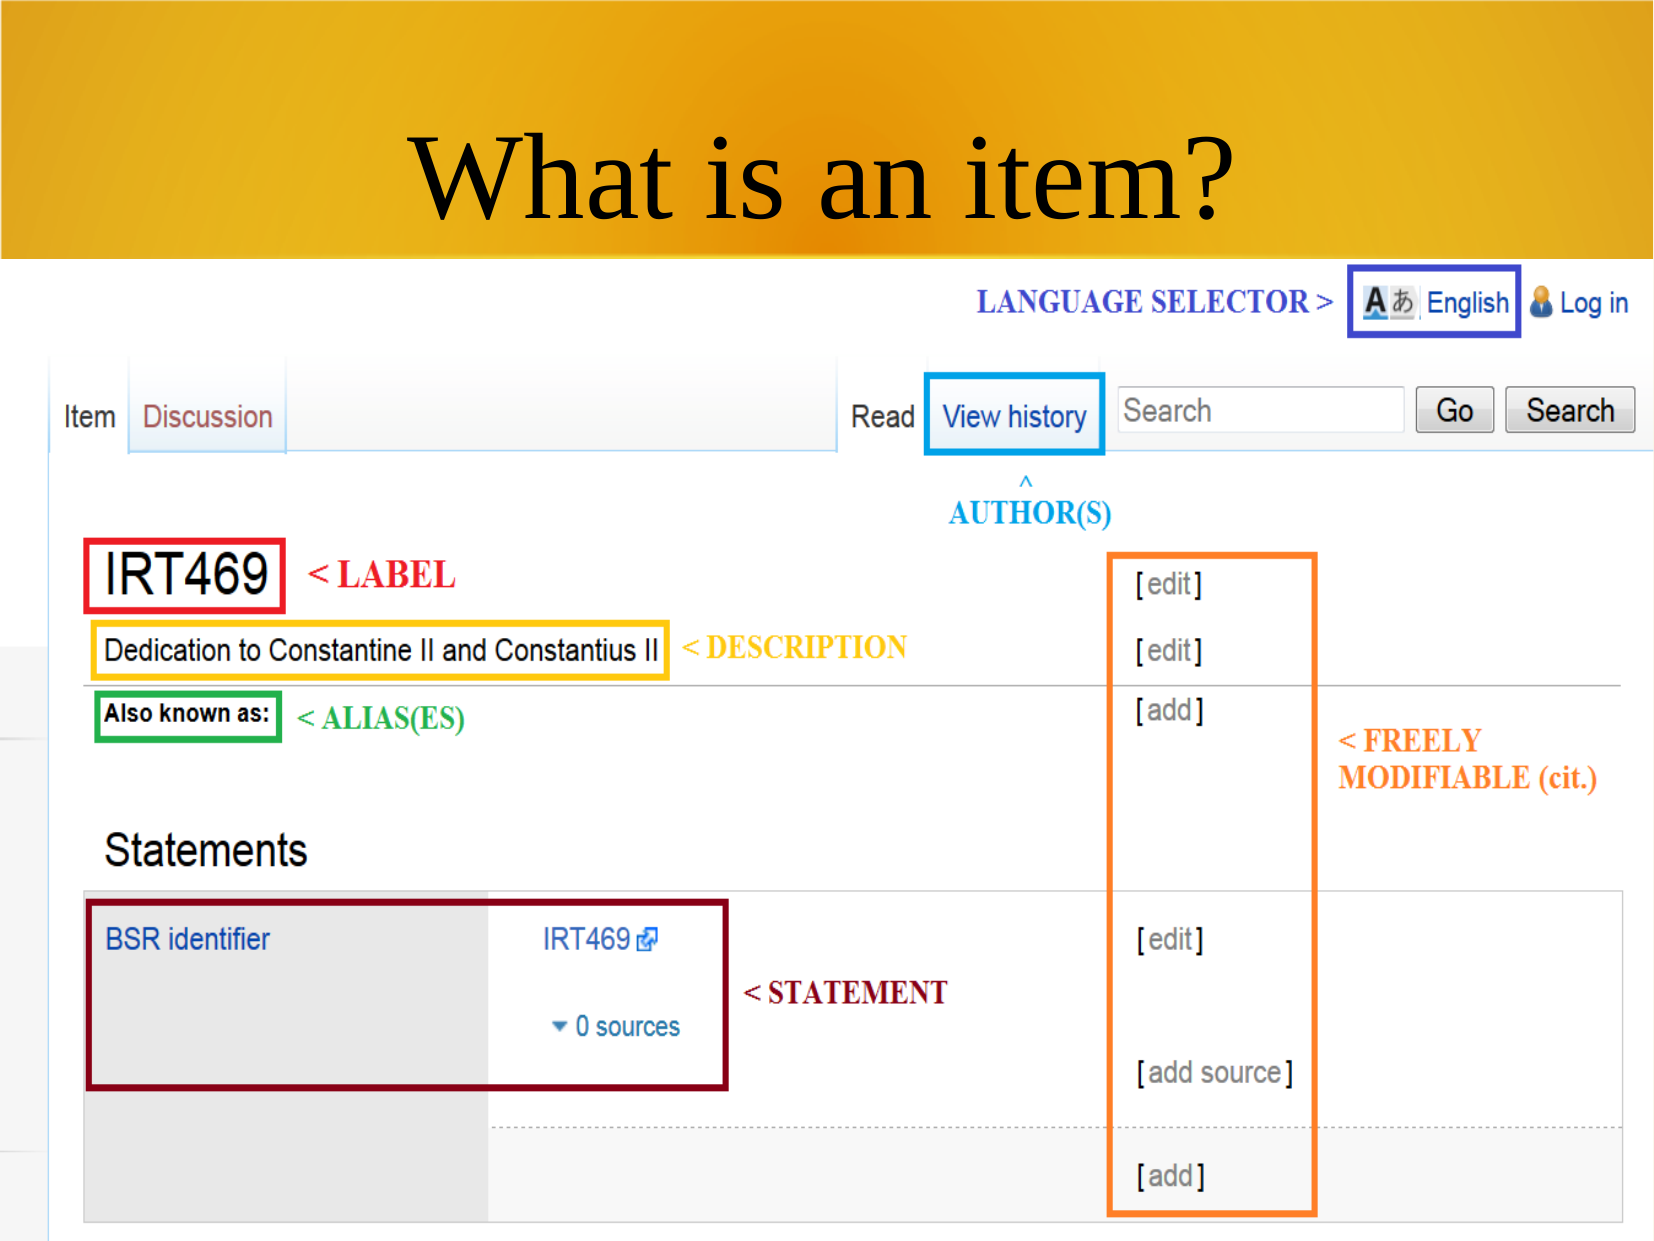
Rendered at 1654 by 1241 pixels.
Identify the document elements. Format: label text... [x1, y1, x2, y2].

picture [0, 0, 1654, 1241]
title What is an item? [78, 70, 1567, 259]
